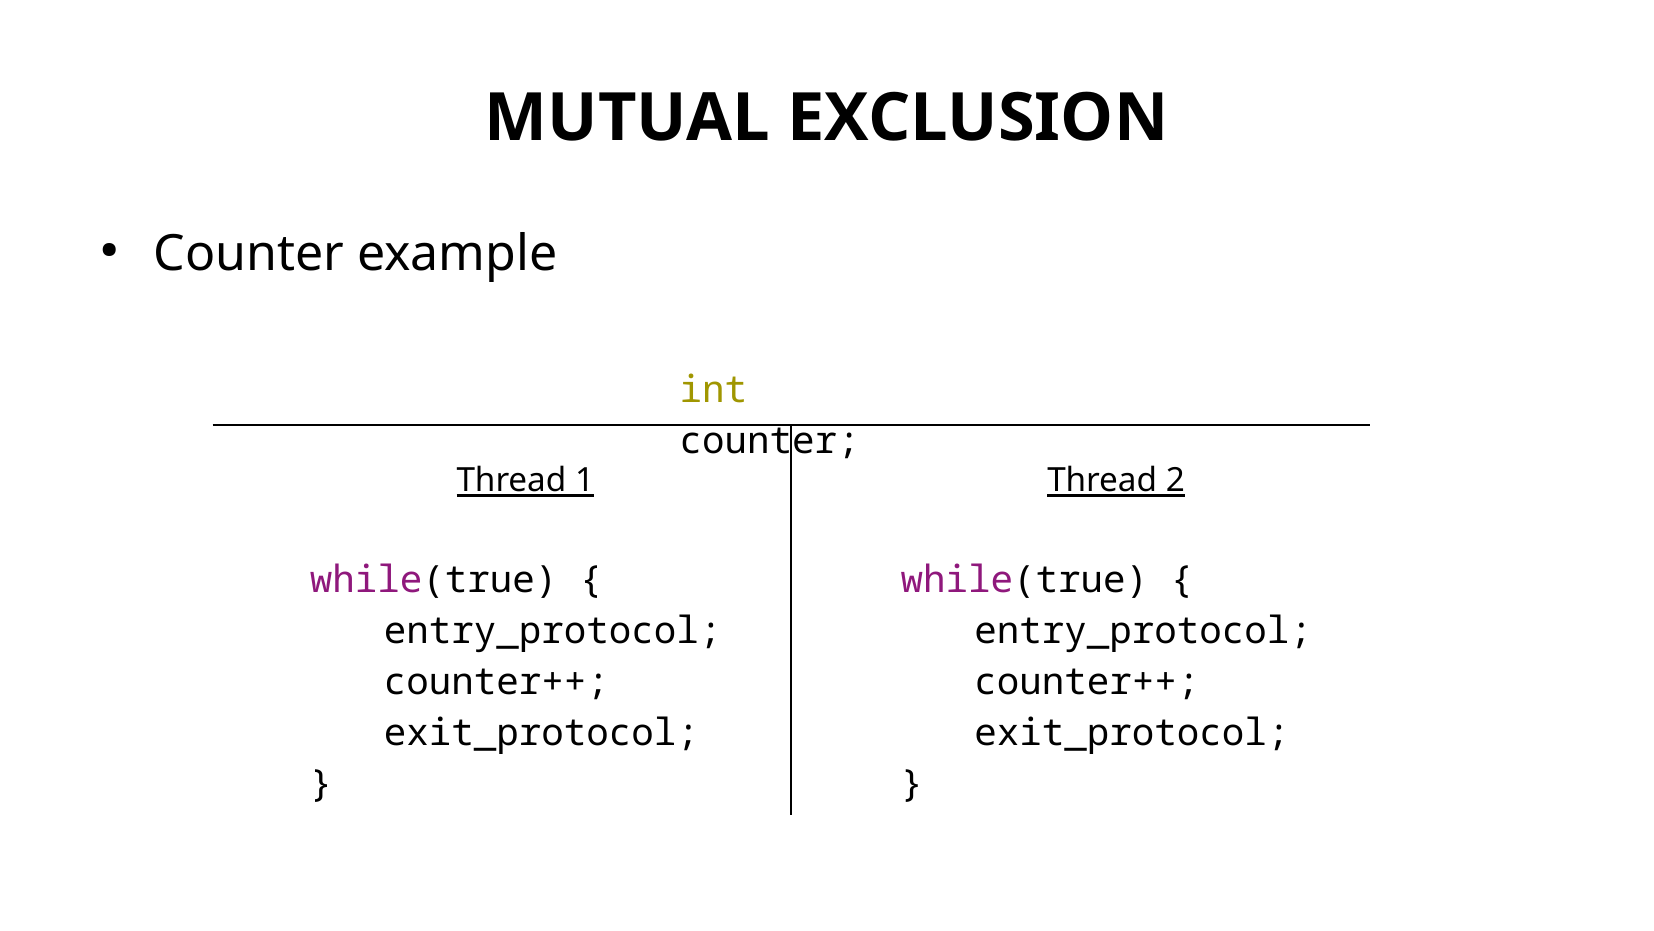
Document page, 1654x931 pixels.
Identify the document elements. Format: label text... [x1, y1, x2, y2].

title MUTUAL EXCLUSION [82, 36, 1571, 193]
text_box int counter; [664, 354, 925, 408]
text_box Thread 2 while(true) { entry_protocol; counter++; exit_protocol; } [885, 448, 1347, 815]
list Counter example [82, 217, 1571, 757]
text_box Thread 1 while(true) { entry_protocol; counter++; exit_protocol; } [295, 448, 756, 815]
